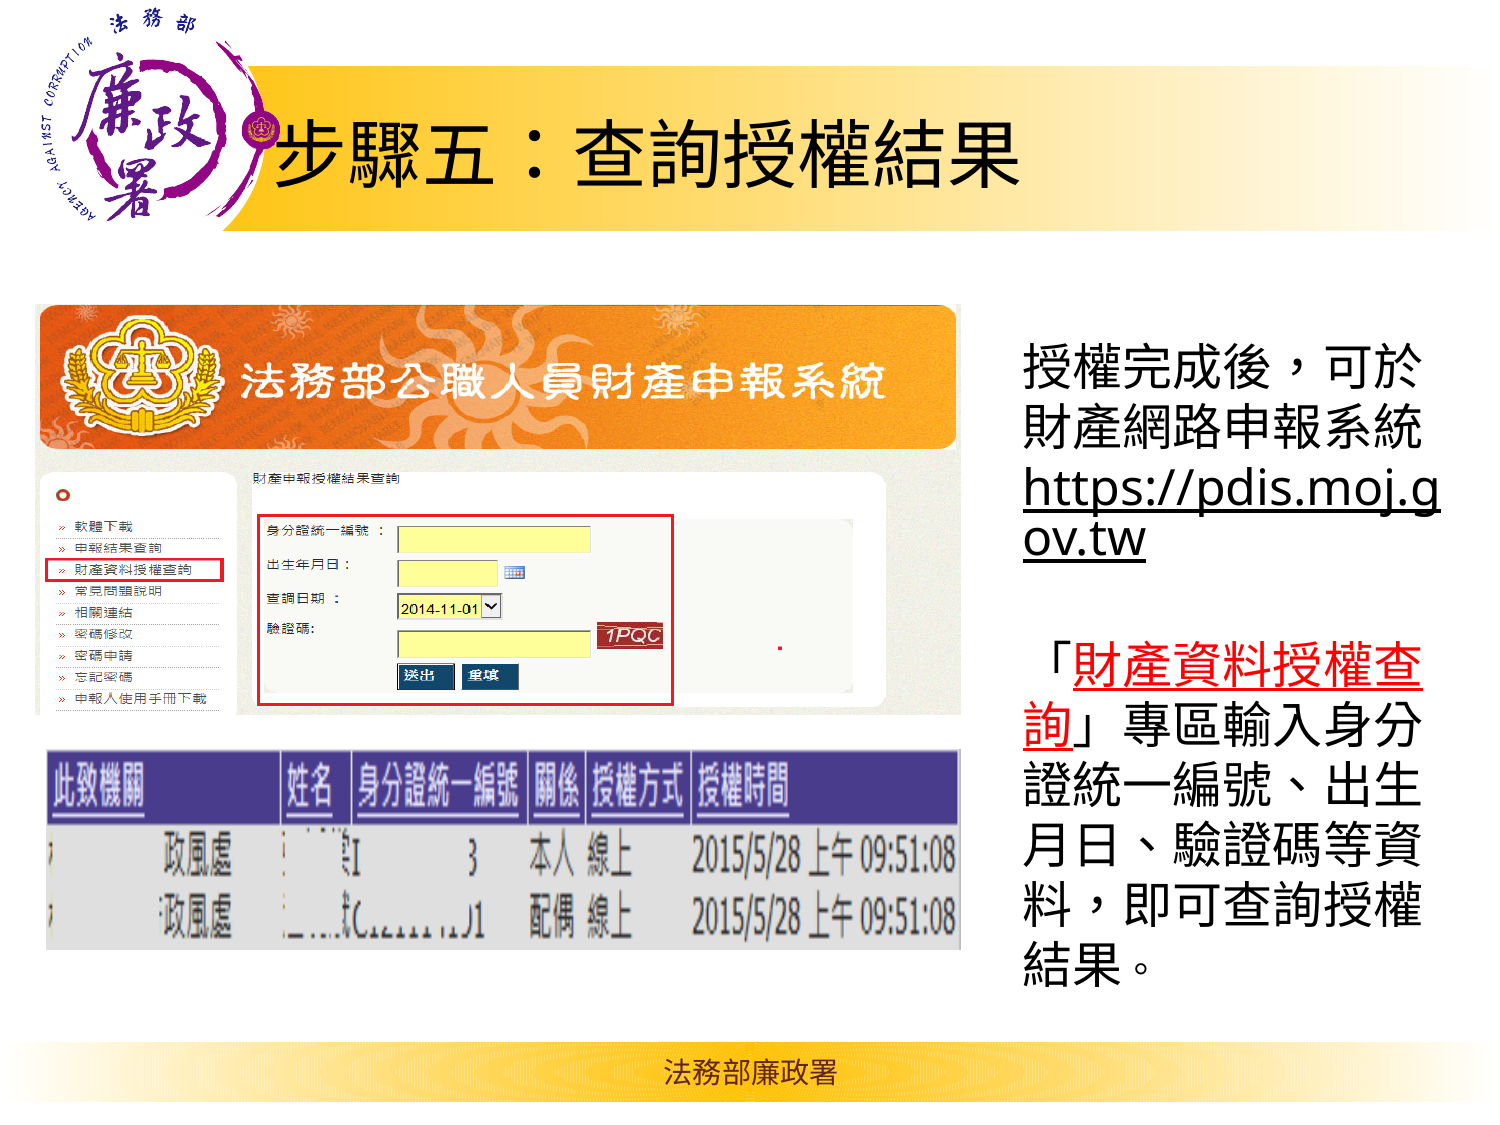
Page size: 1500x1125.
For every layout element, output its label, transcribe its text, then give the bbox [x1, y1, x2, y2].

text_box 授權完成後，可於財產網路申報系統https://pdis.moj.gov.tw 「財產資料授權查詢」專區輸入身分證統一編號、出生月日、驗證碼等資料，即可查詢授權結果。 [1008, 328, 1477, 951]
text_box 法務部廉政署 [513, 1046, 989, 1107]
picture [46, 750, 961, 950]
title 步驟五：查詢授權結果 [257, 70, 1426, 235]
picture [35, 304, 961, 715]
